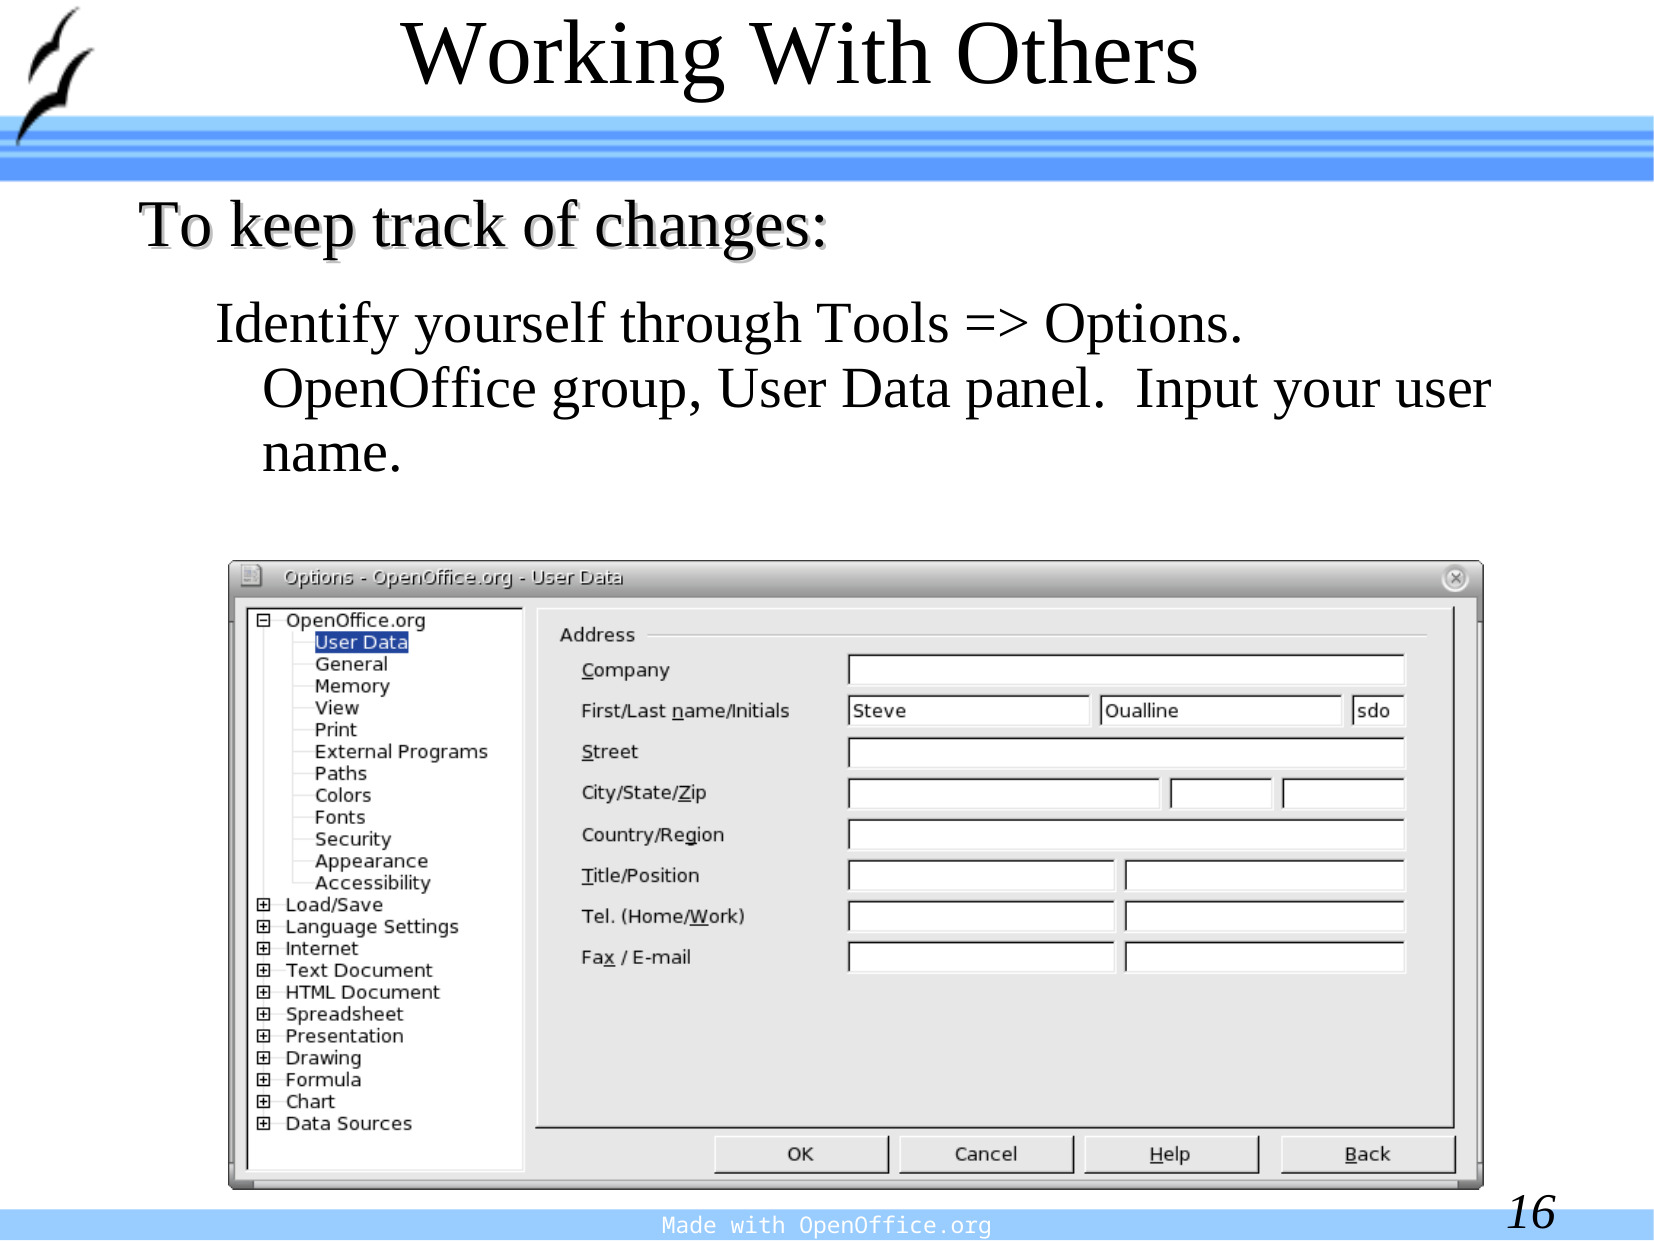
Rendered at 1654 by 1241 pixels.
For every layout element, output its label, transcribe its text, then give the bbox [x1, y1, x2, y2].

title Working With Others [94, 0, 1507, 117]
list To keep track of changes: Identify yourself through Tools => Options. OpenOffice group, User Data panel. Input your user name. [120, 187, 1533, 1195]
picture [0, 0, 1654, 188]
picture [228, 560, 1484, 1190]
